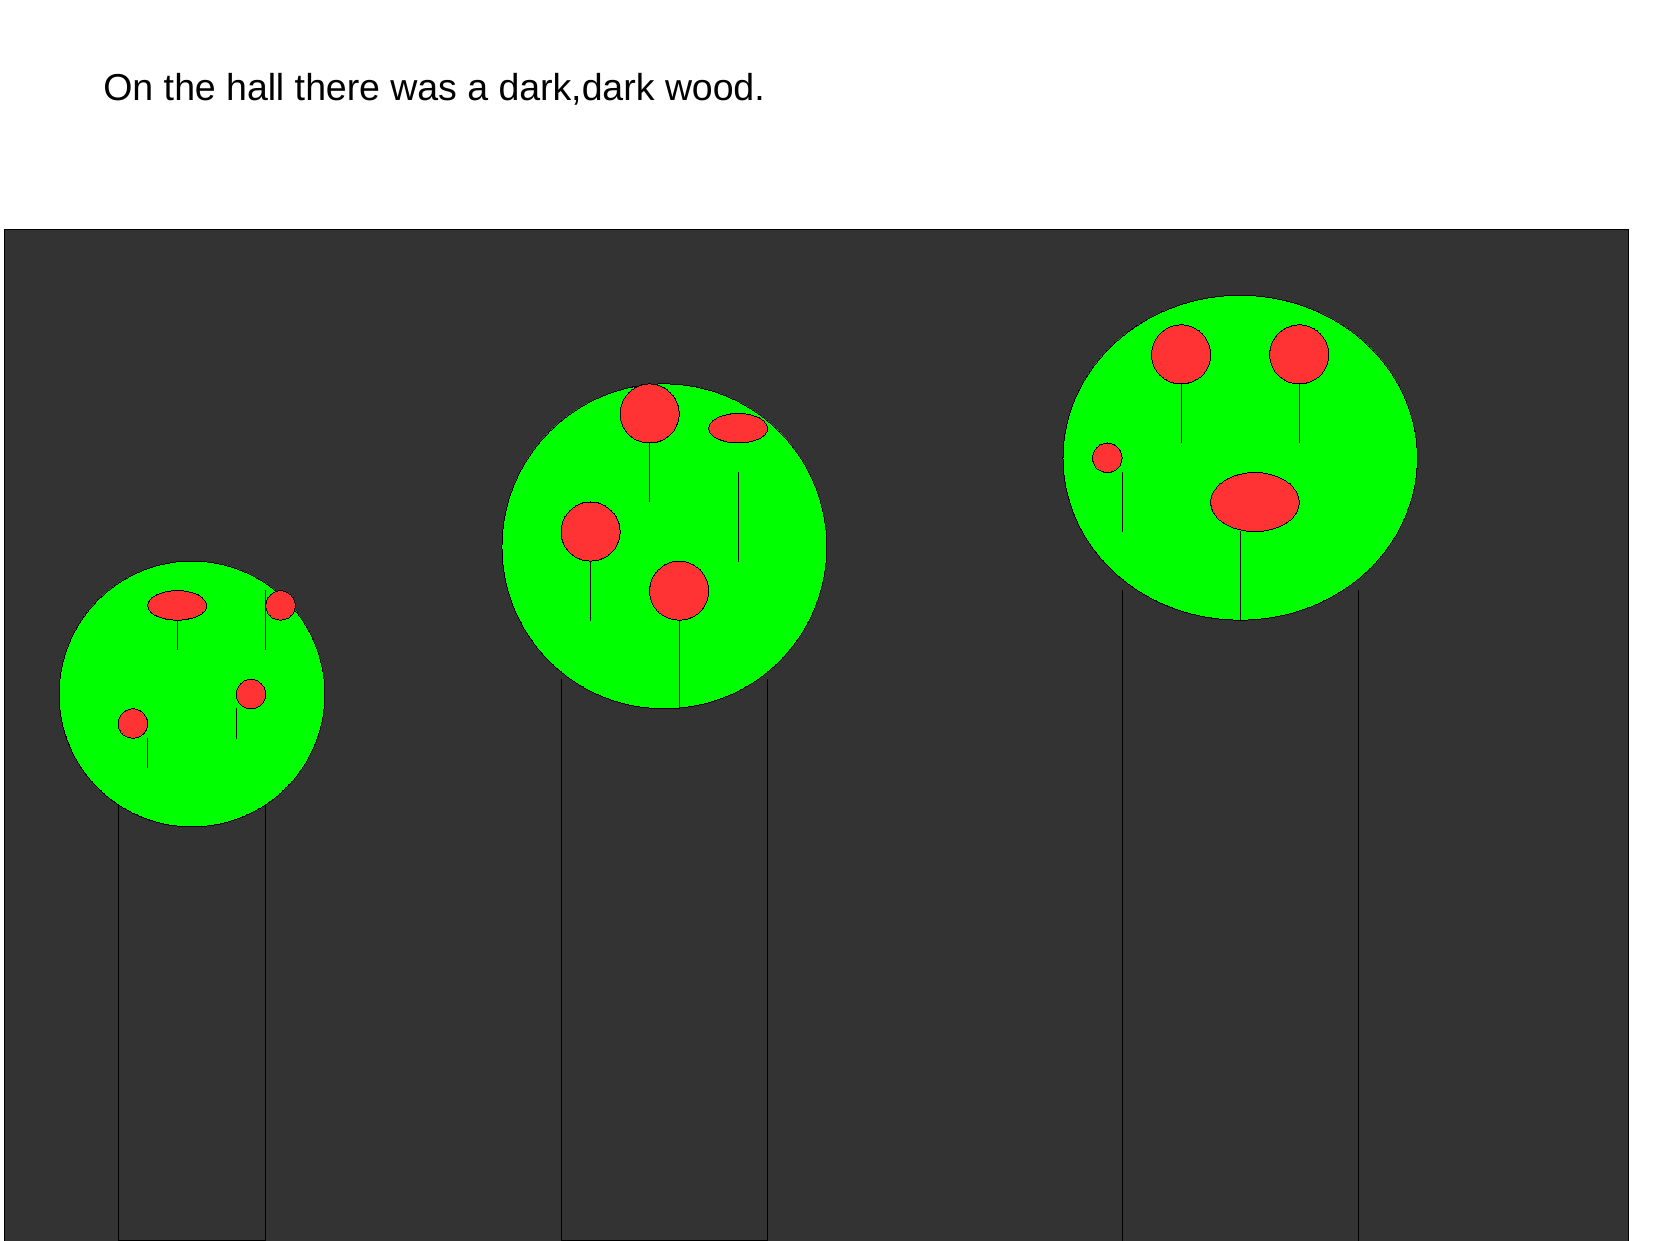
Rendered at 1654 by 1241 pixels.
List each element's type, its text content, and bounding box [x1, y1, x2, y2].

text_box On the hall there was a dark,dark wood. [88, 59, 1536, 148]
text_box [4, 229, 1629, 1241]
